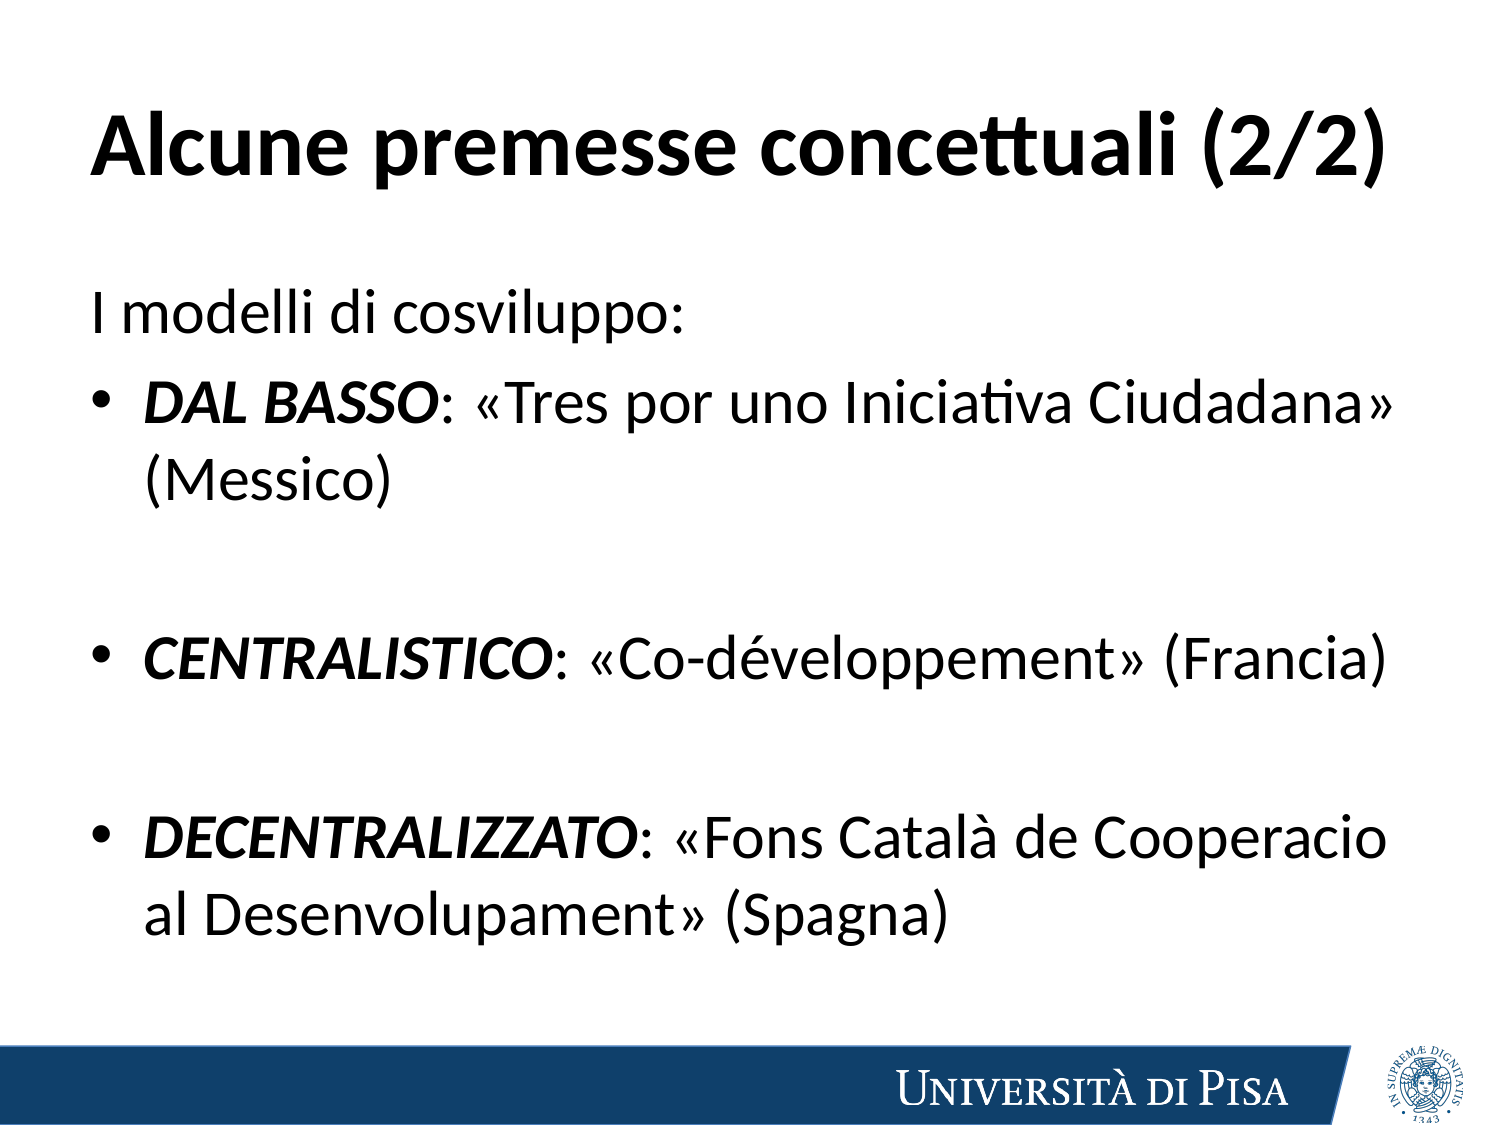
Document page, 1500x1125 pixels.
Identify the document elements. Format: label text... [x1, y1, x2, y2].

text_box [0, 1046, 1351, 1125]
picture [1387, 1046, 1463, 1123]
list I modelli di cosviluppo: DAL BASSO: «Tres por uno Iniciativa Ciudadana» (Messico) CENTRALISTICO: «Co-développement» (Francia) DECENTRALIZZATO: «Fons Català de Cooperacio al Desenvolupament» (Spagna) [75, 262, 1425, 1005]
title Alcune premesse concettuali (2/2) [75, 45, 1425, 233]
picture [895, 1068, 1289, 1105]
